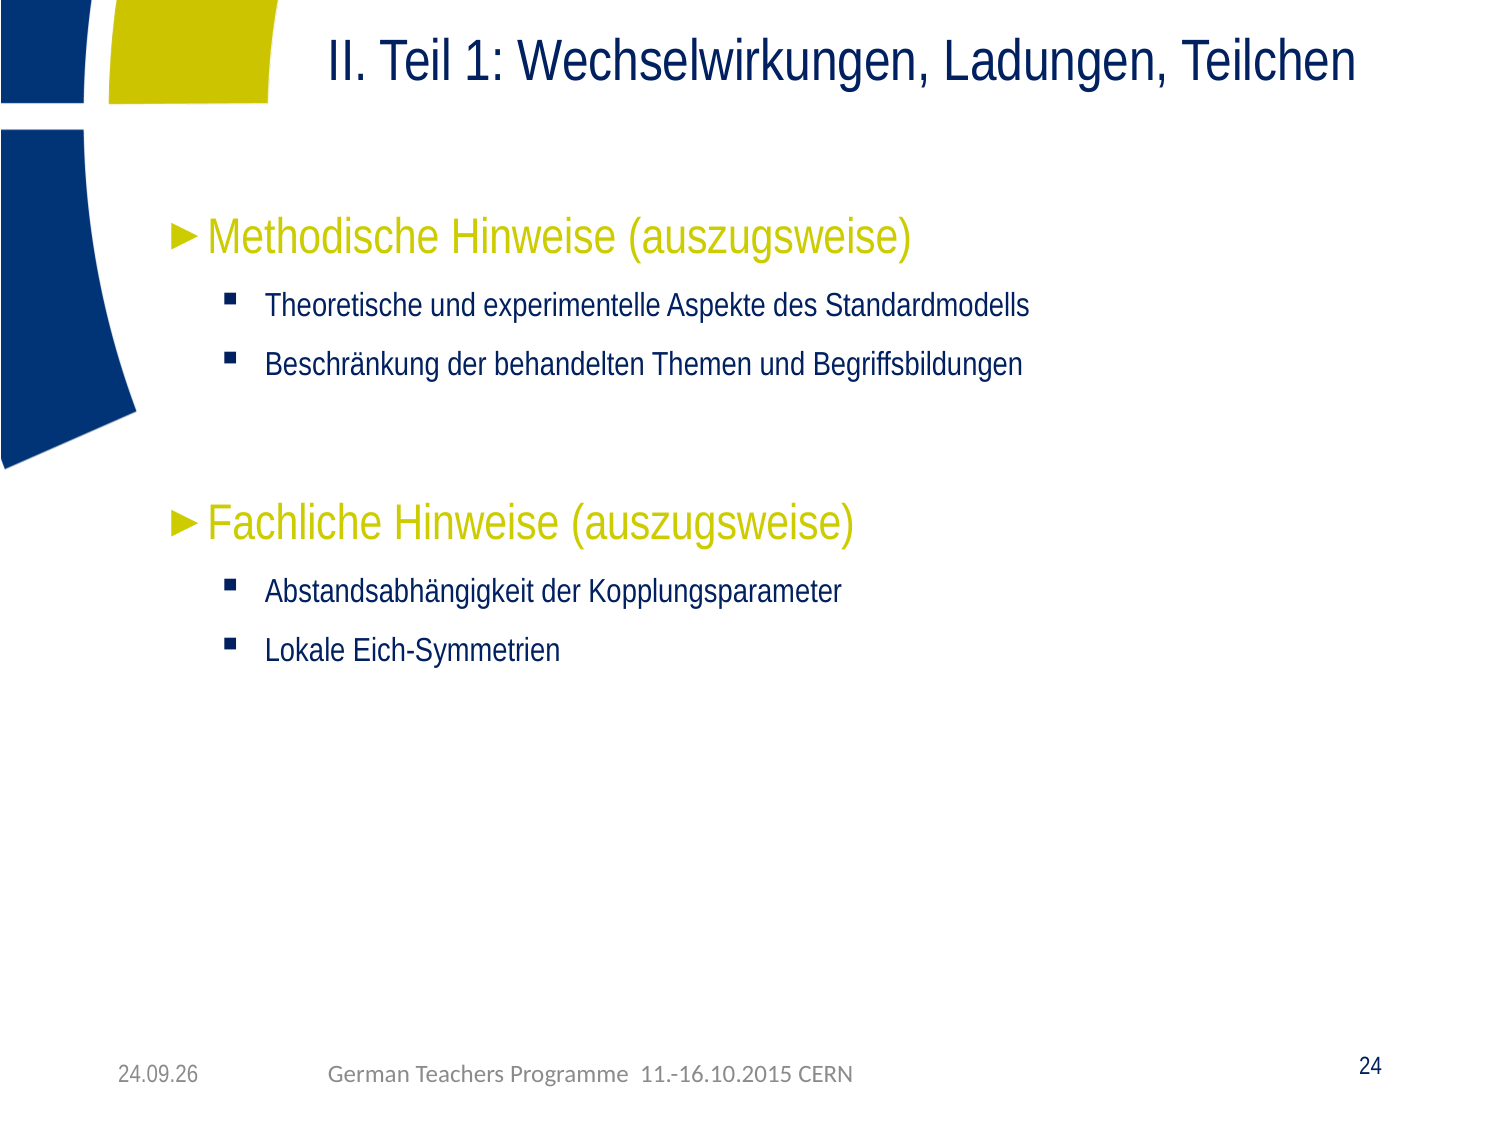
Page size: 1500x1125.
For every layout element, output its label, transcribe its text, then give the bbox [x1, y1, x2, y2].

list Methodische Hinweise (auszugsweise) Theoretische und experimentelle Aspekte des Standardmodells Beschränkung der behandelten Themen und Begriffsbildungen Fachliche Hinweise (auszugsweise) Abstandsabhängigkeit der Kopplungsparameter Lokale Eich-Symmetrien [147, 196, 1447, 1106]
picture [0, 0, 1500, 1125]
slide_number 14.10.15 [103, 1042, 147, 1103]
title II. Teil 1: Wechselwirkungen, Ladungen, Teilchen [312, 0, 1400, 114]
